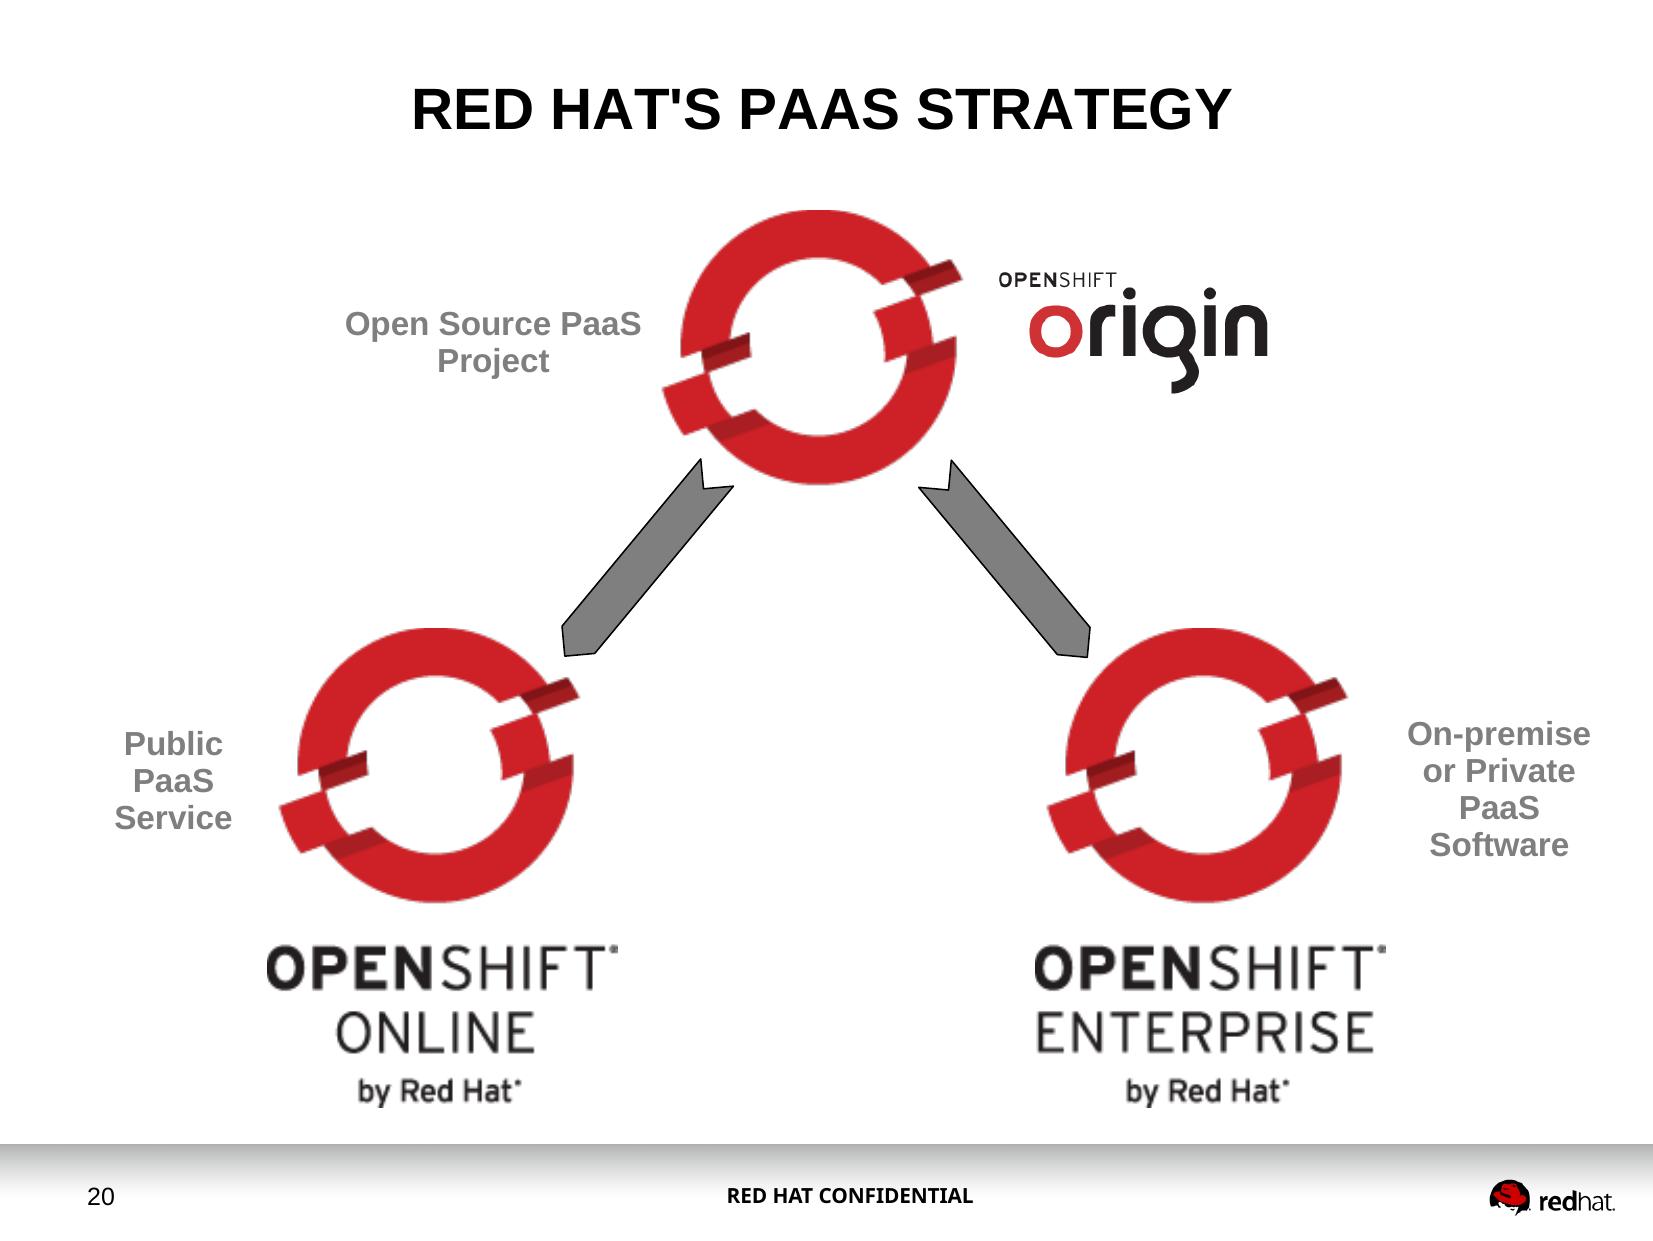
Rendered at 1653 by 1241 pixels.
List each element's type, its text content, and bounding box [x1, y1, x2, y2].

picture [0, 1144, 1653, 1241]
text_box Public PaaS Service [99, 690, 284, 870]
text_box [562, 458, 734, 657]
picture [650, 210, 1314, 500]
text_box On-premise or Private PaaS Software [1392, 698, 1614, 878]
text_box Open Source PaaS Project [329, 251, 675, 431]
picture [267, 628, 618, 1108]
text_box RED HAT'S PAAS STRATEGY [319, 74, 1325, 160]
picture [1035, 628, 1386, 1108]
text_box [918, 460, 1091, 658]
